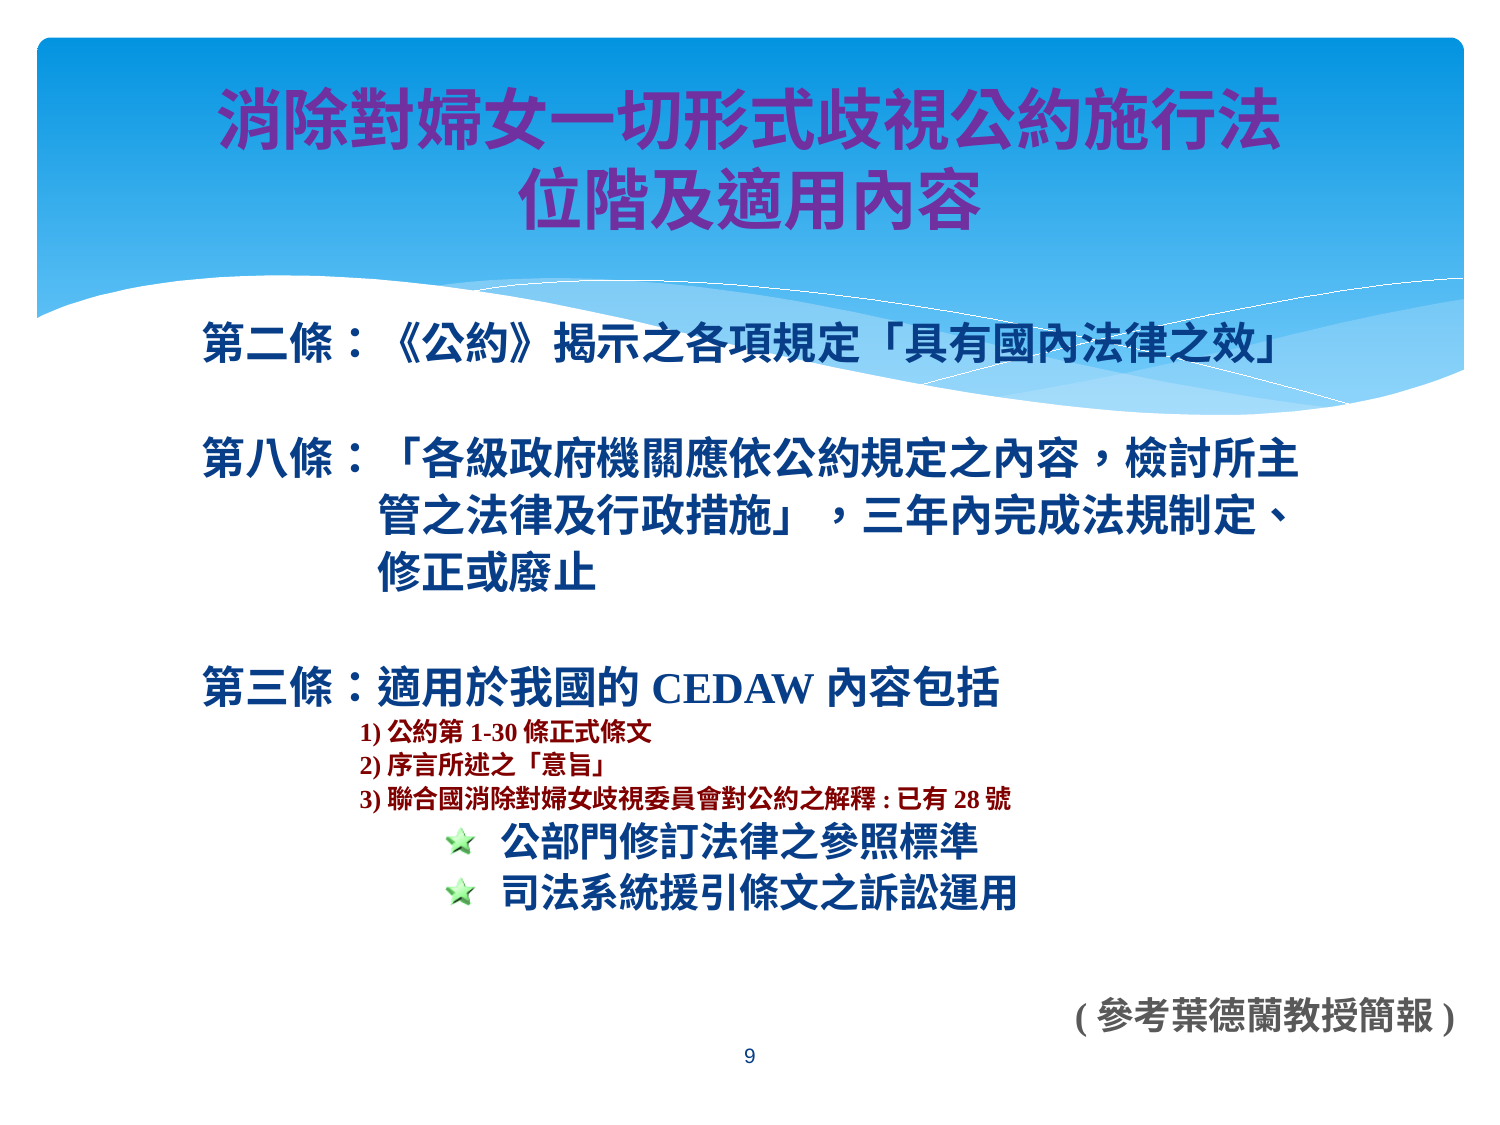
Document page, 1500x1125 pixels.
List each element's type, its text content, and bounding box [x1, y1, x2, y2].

title 消除對婦女一切形式歧視公約施行法 位階及適用內容 [75, 55, 1426, 262]
text_box 9 [654, 1025, 846, 1086]
text_box (參考葉德蘭教授簡報) [1045, 964, 1470, 1049]
list 第二條：《公約》揭示之各項規定「具有國內法律之效」 第八條：「各級政府機關應依公約規定之內容，檢討所主 管之法律及行政措施」，三年內完成法規制定、 修正或廢止 第三條：適用於我國的CEDAW內容包括 1)公約第1-30條正式條文 2)序言所述之「意旨」 3)聯合國消除對婦女歧視委員會對公約之解釋:已有28號 公部門修訂法律之參照標準 司法系統援引條文之訴訟運用 [143, 314, 1359, 1006]
